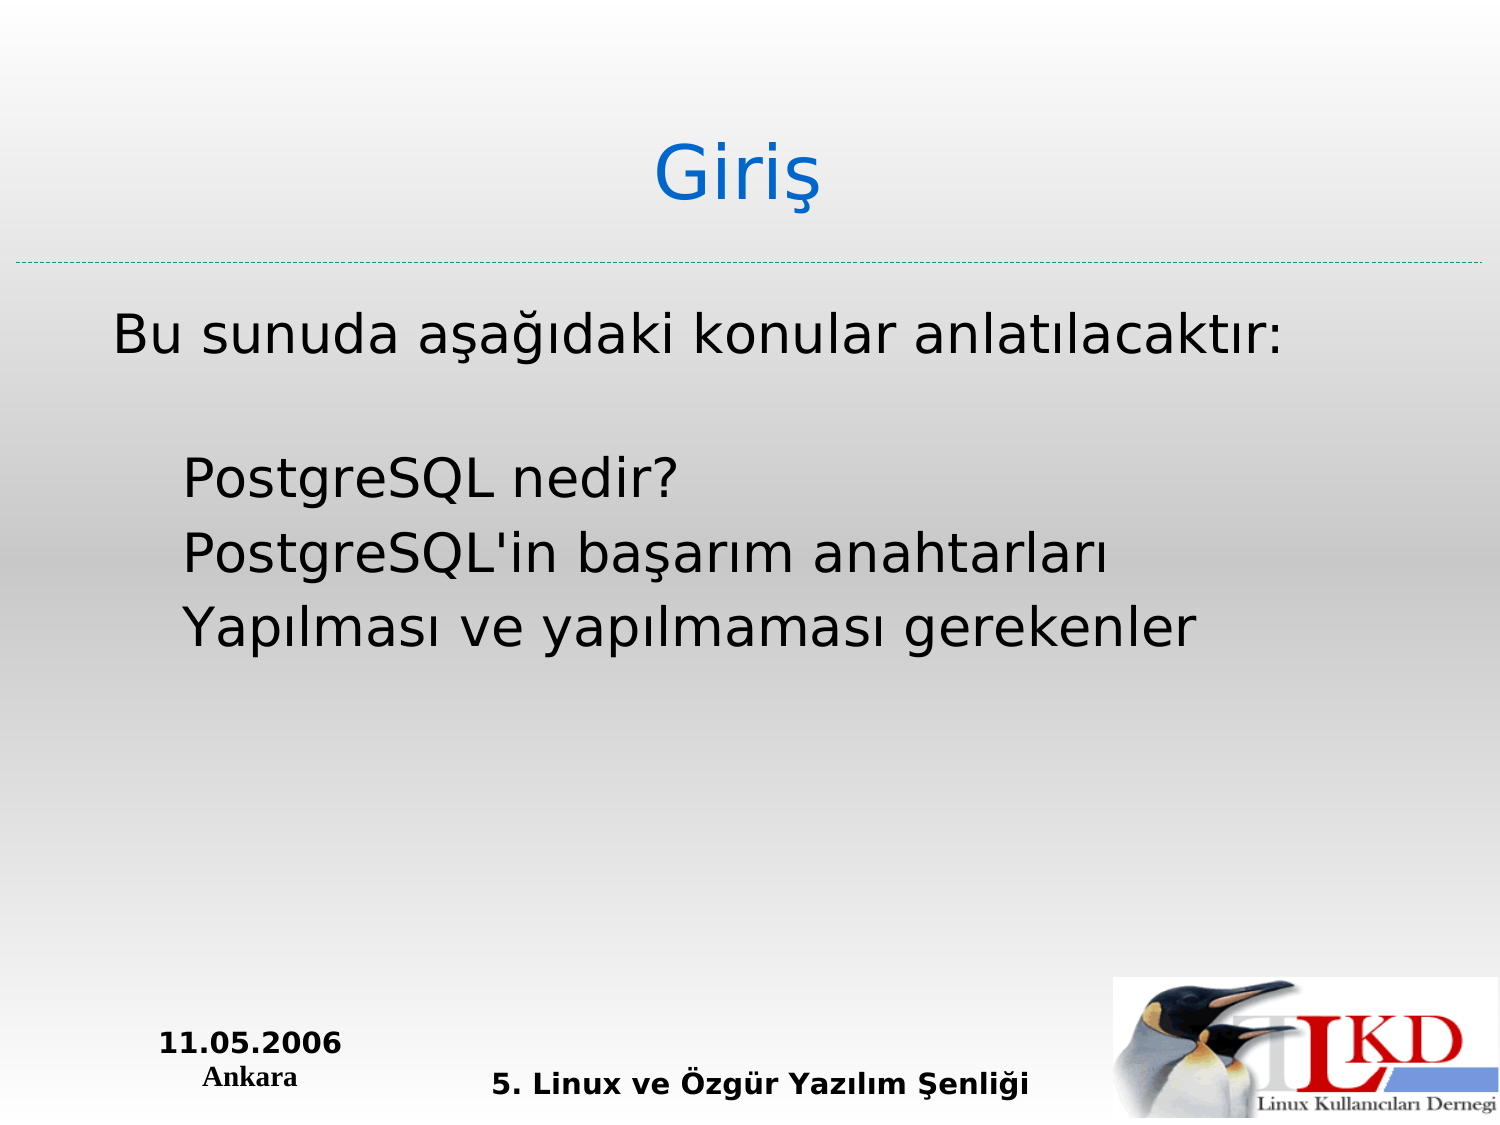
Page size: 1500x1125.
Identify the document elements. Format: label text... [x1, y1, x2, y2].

text_box [202, 415, 1491, 1023]
list Bu sunuda aşağıdaki konular anlatılacaktır: PostgreSQL nedir? PostgreSQL'in başarım anahtarları Yapılması ve yapılmaması gerekenler [0, 299, 1500, 748]
picture [1113, 977, 1499, 1118]
title Giriş [0, 0, 1500, 225]
